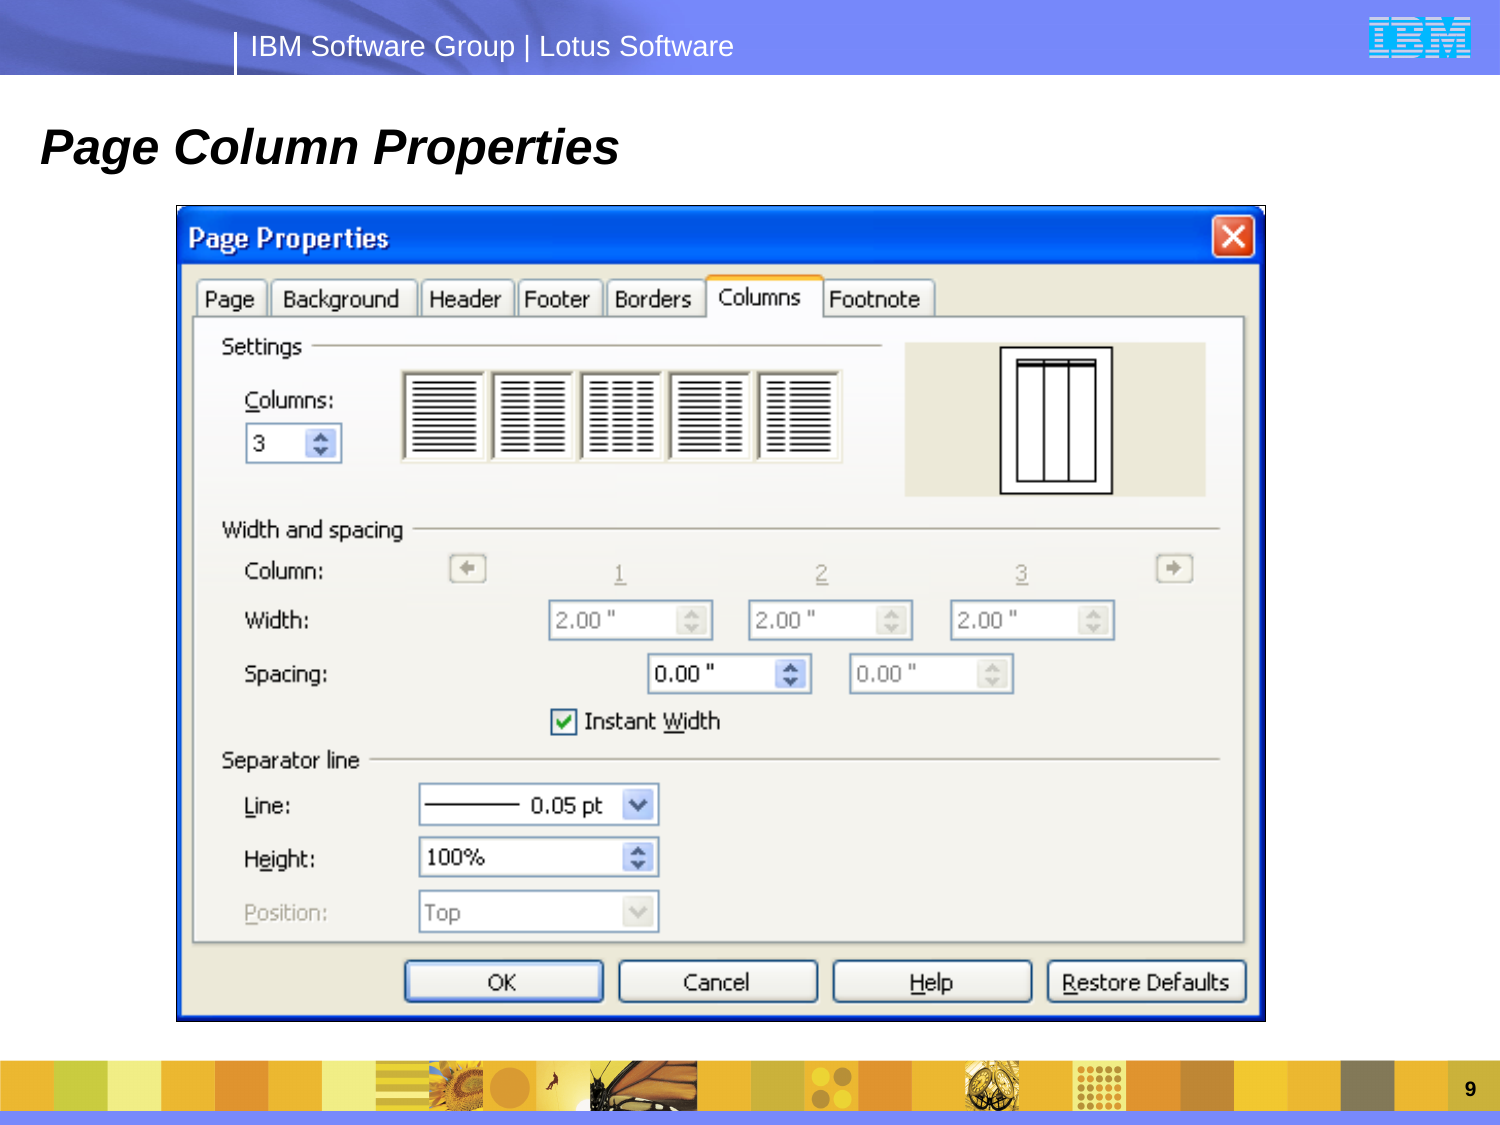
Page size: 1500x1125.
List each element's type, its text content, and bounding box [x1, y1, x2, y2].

title Page Column Properties [25, 114, 1378, 197]
picture [0, 0, 1500, 75]
picture [176, 205, 1266, 1022]
picture [0, 1060, 1500, 1111]
